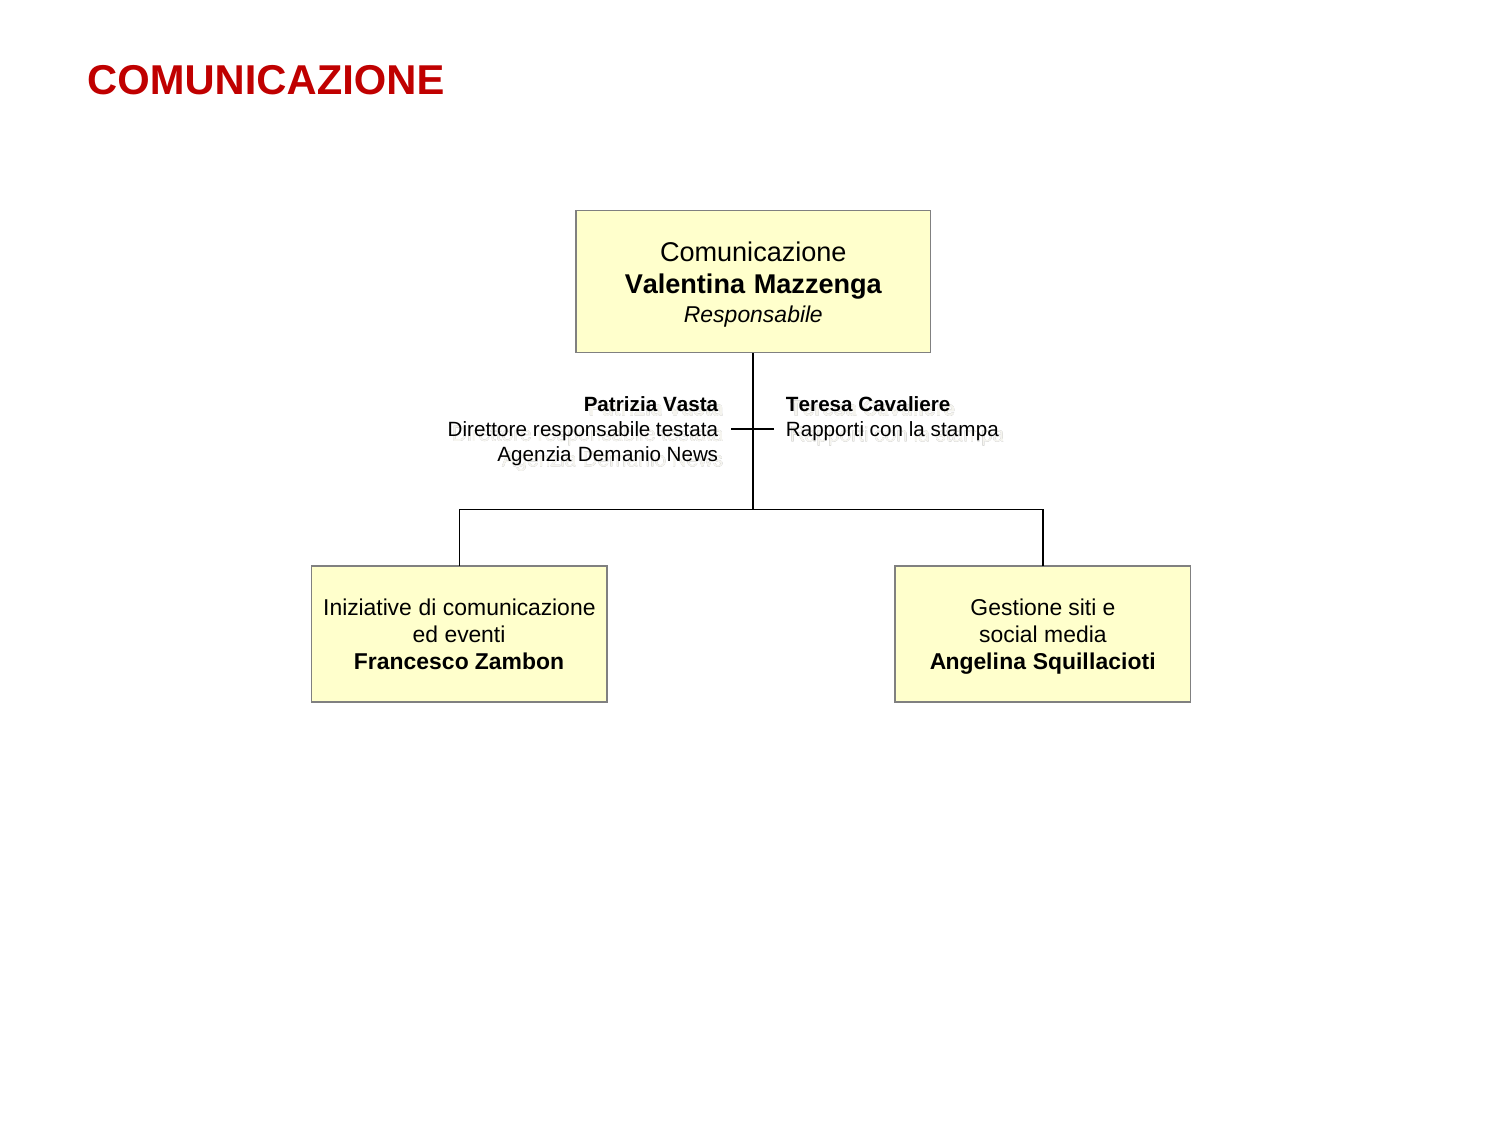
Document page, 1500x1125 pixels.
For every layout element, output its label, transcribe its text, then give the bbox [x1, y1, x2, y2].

title COMUNICAZIONE [72, 45, 1462, 128]
picture [308, 209, 1192, 703]
